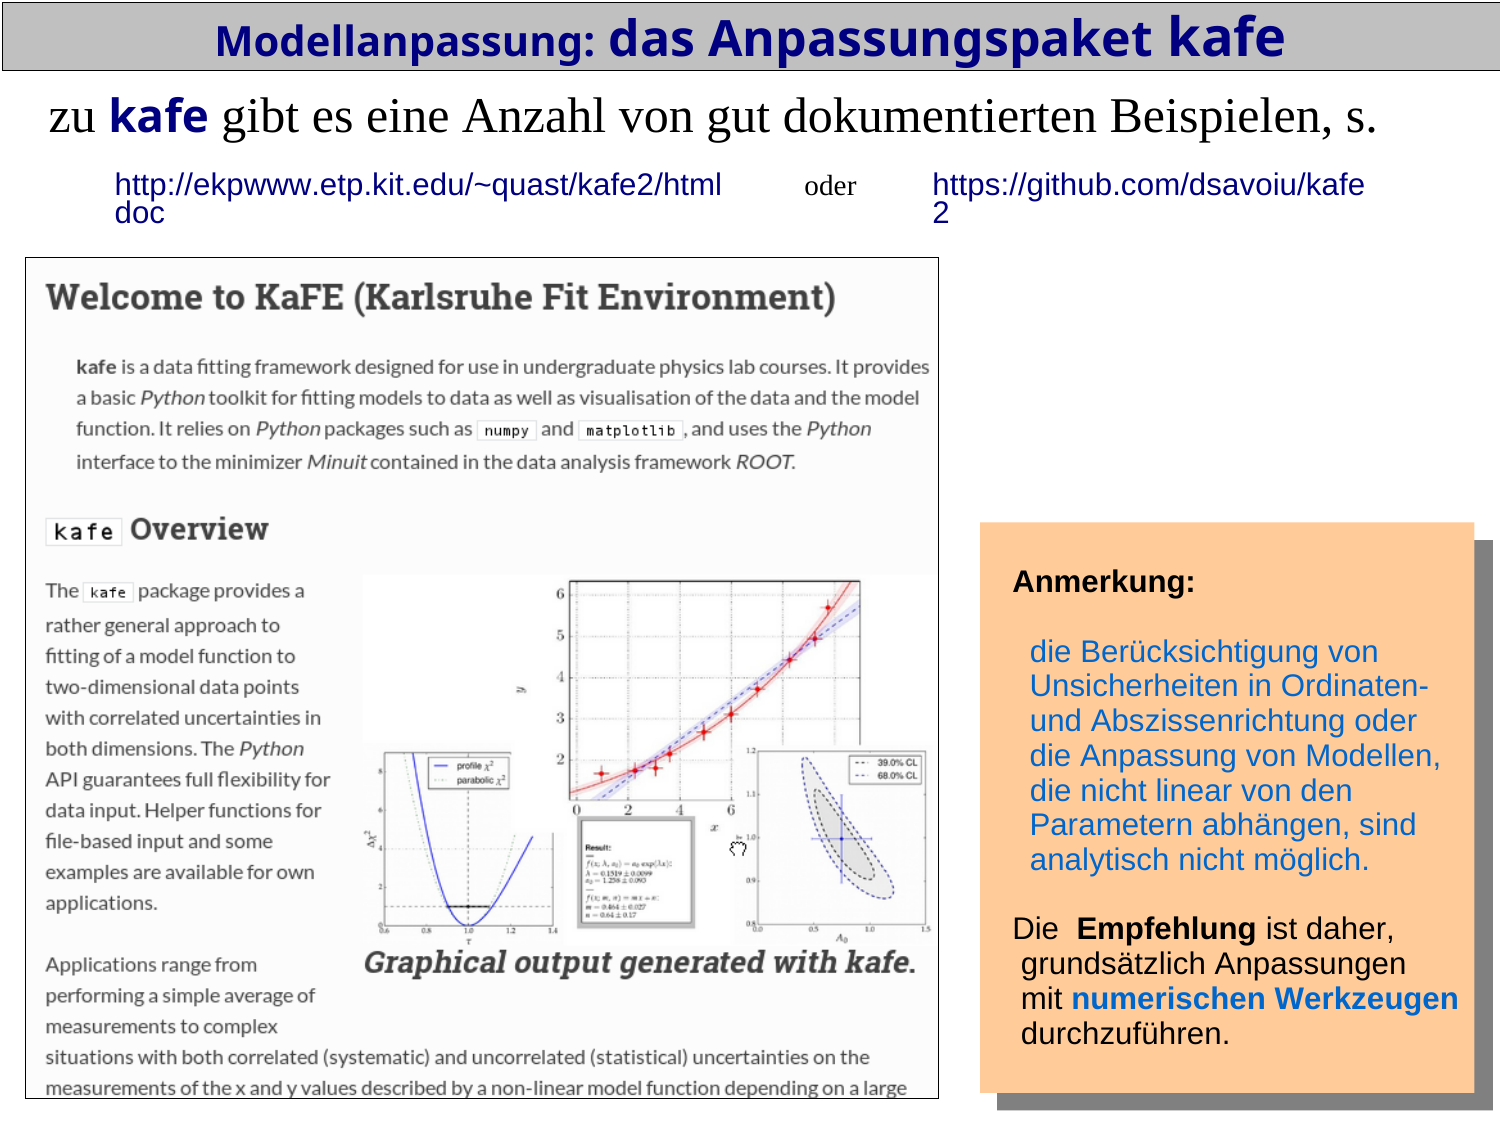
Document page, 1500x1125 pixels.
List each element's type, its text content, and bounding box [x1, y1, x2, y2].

text_box http://ekpwww.etp.kit.edu/~quast/kafe2/htmldoc [99, 159, 751, 210]
text_box Anmerkung: die Berücksichtigung von Unsicherheiten in Ordinaten- und Abszissenrichtung oder die Anpassung von Modellen, die nicht linear von den Parametern abhängen, sind analytisch nicht möglich. Die Empfehlung ist daher, grundsätzlich Anpassungen mit numerischen Werkzeugen durchzuführen. [980, 522, 1475, 1093]
picture [25, 257, 939, 1099]
title Modellanpassung: das Anpassungspaket kafe [110, 0, 1392, 75]
text_box https://github.com/dsavoiu/kafe2 [917, 159, 1385, 210]
text_box zu kafe gibt es eine Anzahl von gut dokumentierten Beispielen, s. [33, 75, 1403, 330]
text_box oder [789, 158, 872, 209]
